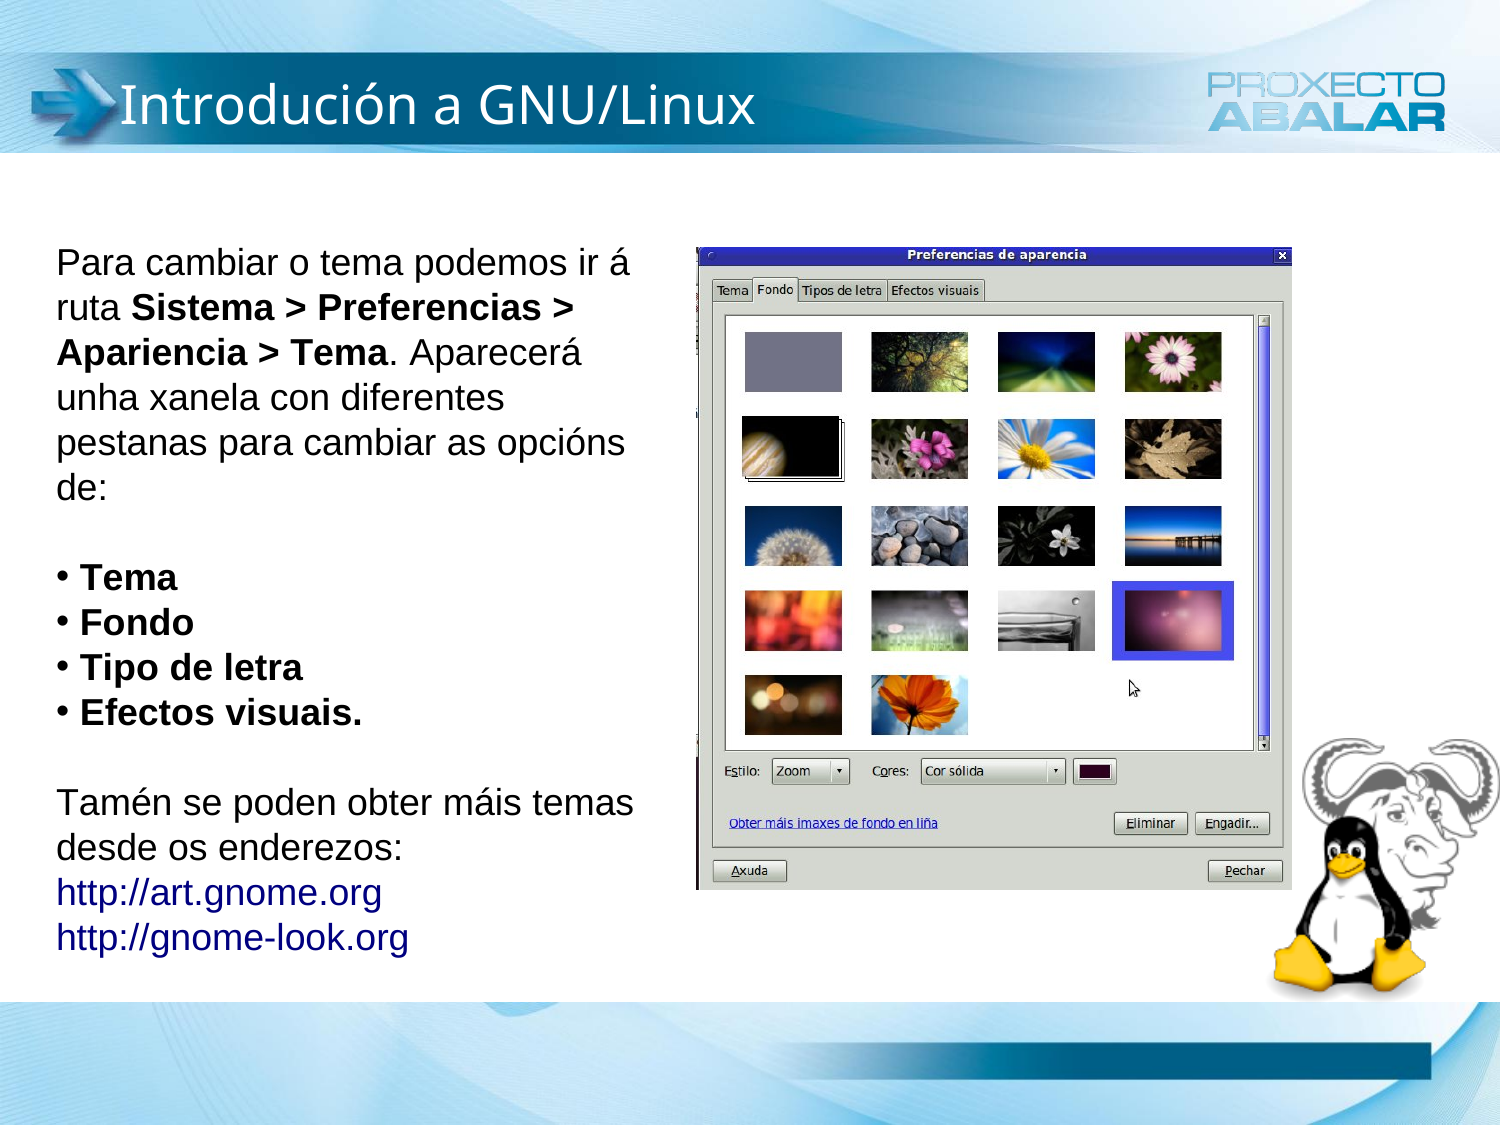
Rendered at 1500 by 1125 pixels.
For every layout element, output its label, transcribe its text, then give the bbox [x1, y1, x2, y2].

picture [0, 247, 1500, 1125]
text_box Para cambiar o tema podemos ir á ruta Sistema > Preferencias > Apariencia > Tema. Aparecerá unha xanela con diferentes pestanas para cambiar as opcións de: Tema Fondo Tipo de letra Efectos visuais. Tamén se poden obter máis temas desde os enderezos: http://art.gnome.org http://gnome-look.org [41, 230, 680, 966]
picture [0, 0, 1500, 153]
text_box Introdución a GNU/Linux [104, 62, 772, 143]
